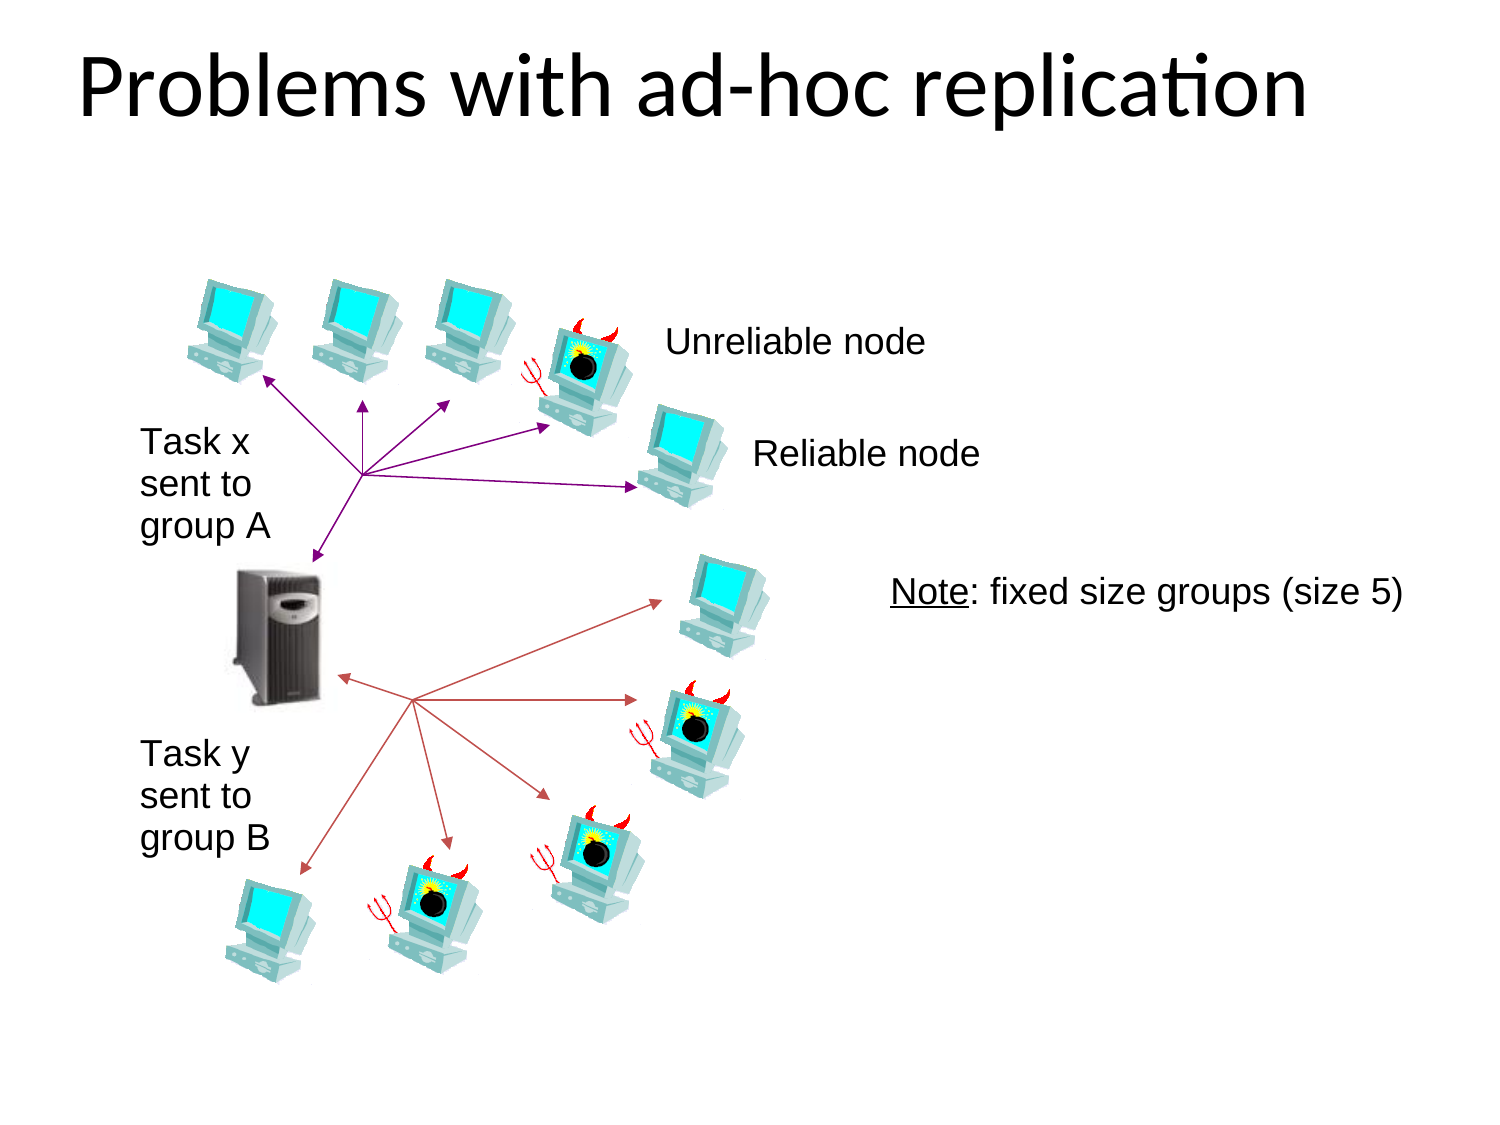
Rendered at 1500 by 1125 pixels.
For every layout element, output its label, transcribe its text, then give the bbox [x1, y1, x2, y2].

picture [212, 562, 347, 715]
picture [225, 874, 321, 988]
picture [637, 399, 733, 513]
picture [679, 549, 775, 663]
picture [187, 274, 283, 388]
text_box Task x sent to group A [124, 412, 313, 554]
text_box Note: fixed size groups (size 5) [875, 562, 1420, 620]
text_box Unreliable node [650, 312, 951, 370]
picture [525, 674, 747, 925]
picture [312, 274, 408, 388]
text_box Reliable node [737, 425, 1038, 483]
picture [425, 274, 635, 438]
text_box Task y sent to group B [124, 725, 313, 867]
title Problems with ad-hoc replication [62, 0, 1500, 188]
picture [362, 849, 485, 976]
